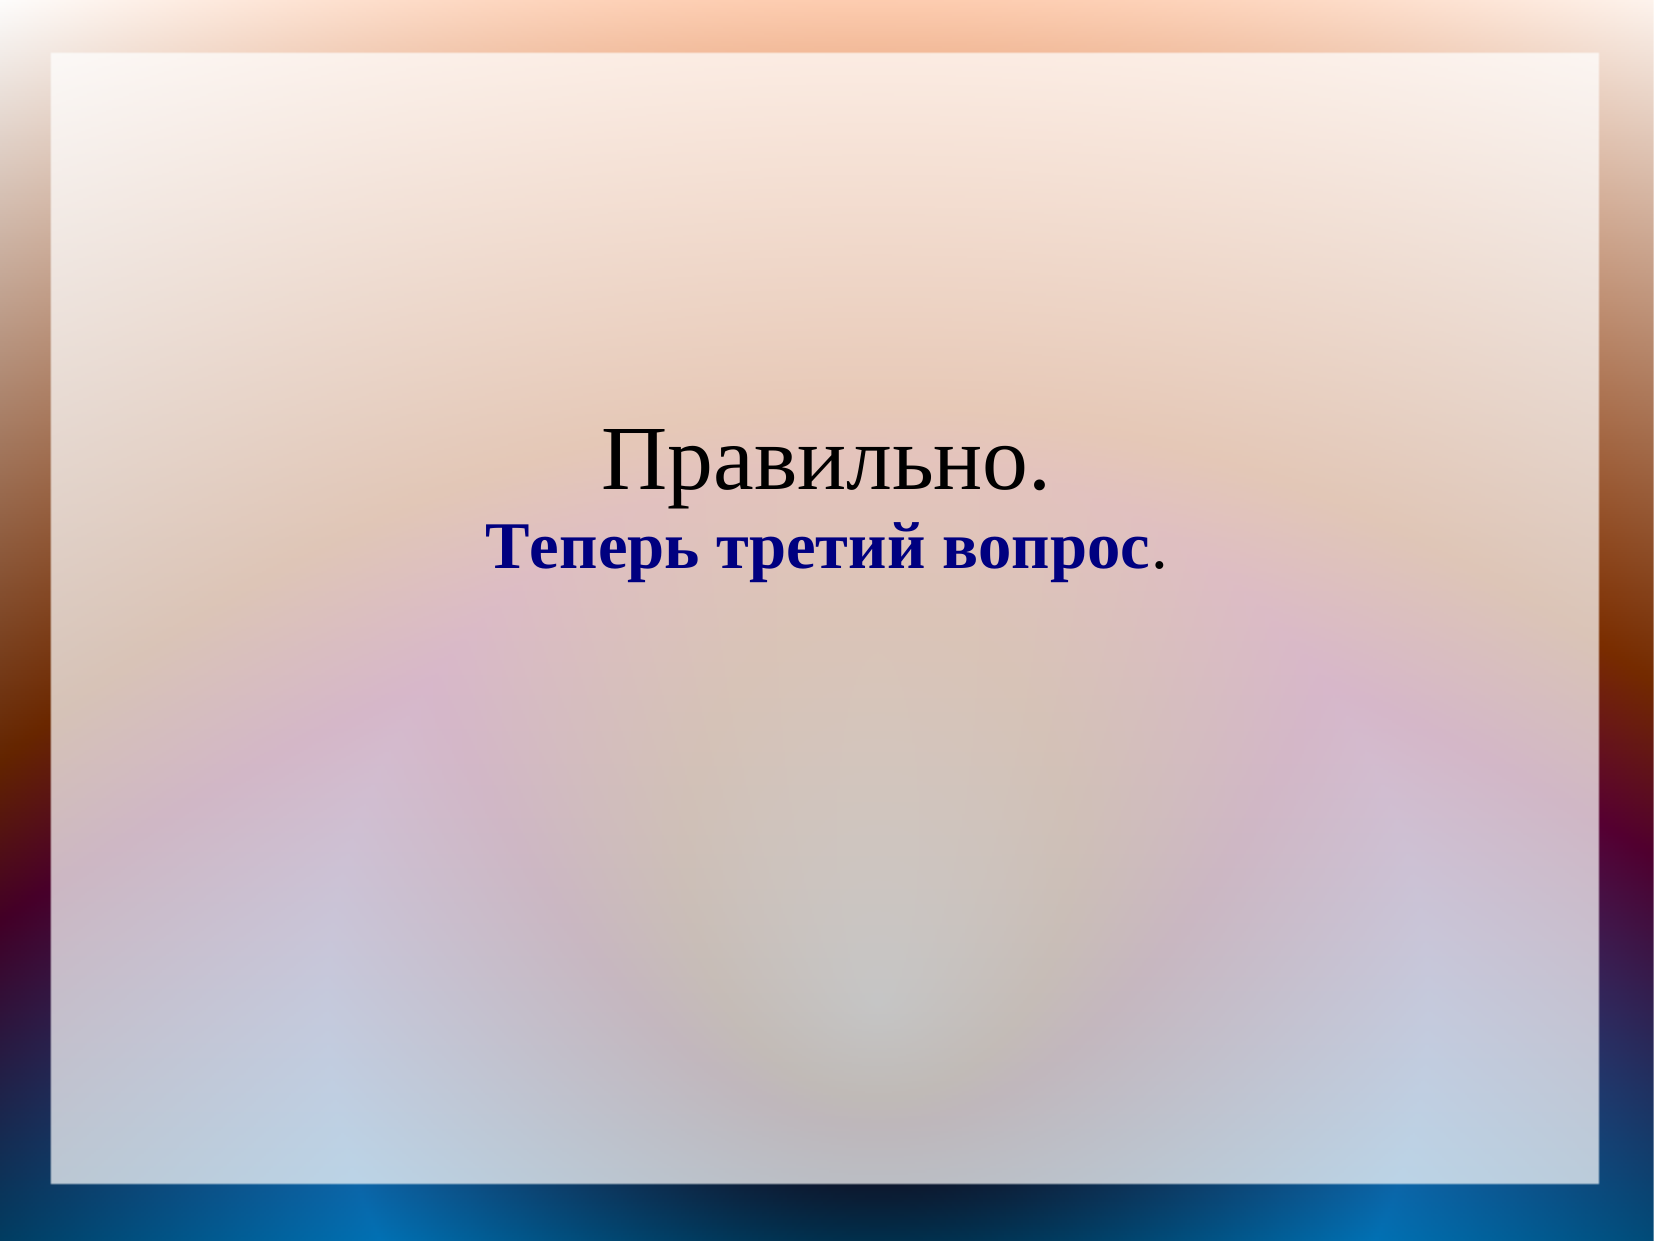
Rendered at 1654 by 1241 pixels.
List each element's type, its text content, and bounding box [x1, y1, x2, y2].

subtitle Правильно. Теперь третий вопрос. [82, 55, 1571, 1010]
picture [0, 0, 1654, 1241]
